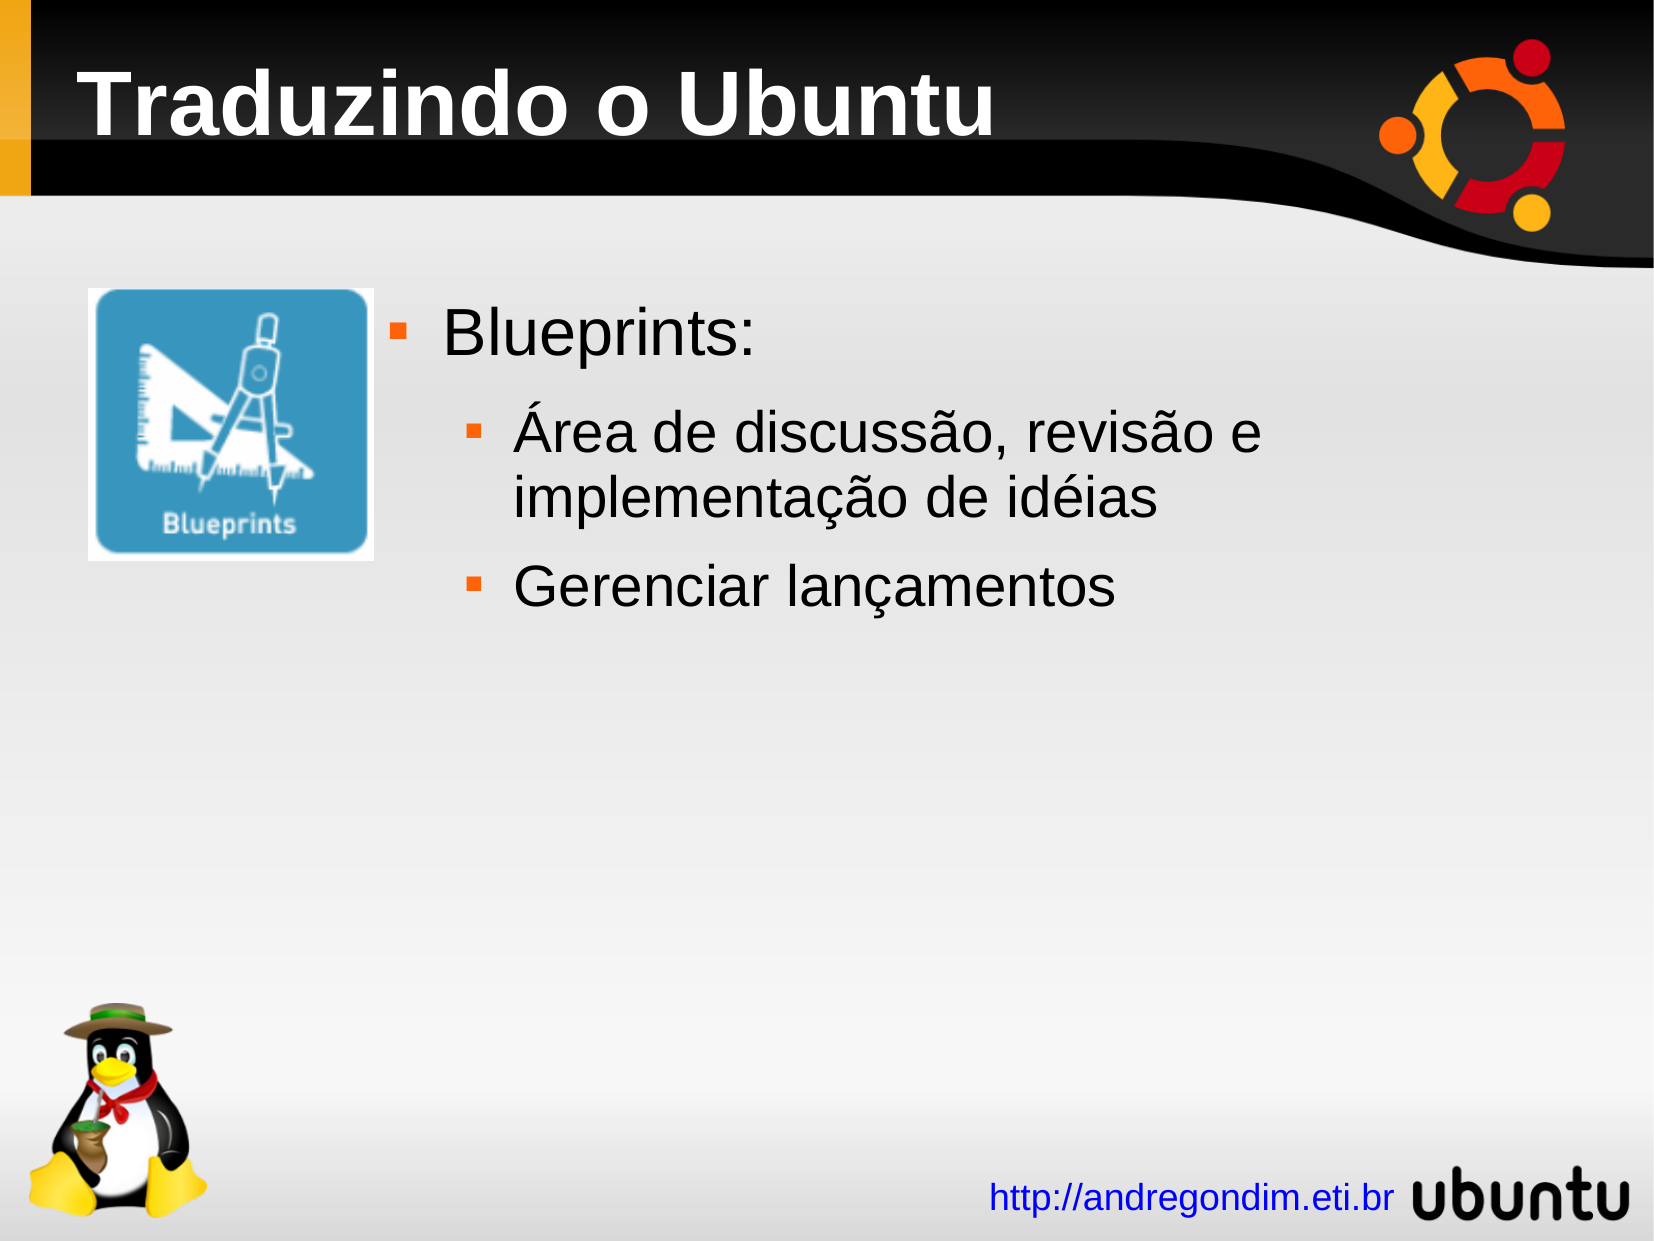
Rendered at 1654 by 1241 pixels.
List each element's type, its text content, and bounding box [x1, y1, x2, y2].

list Blueprints: Área de discussão, revisão e implementação de idéias Gerenciar lançamentos [372, 295, 1359, 709]
title Traduzindo o Ubuntu [76, 7, 1565, 200]
picture [0, 0, 1654, 1241]
